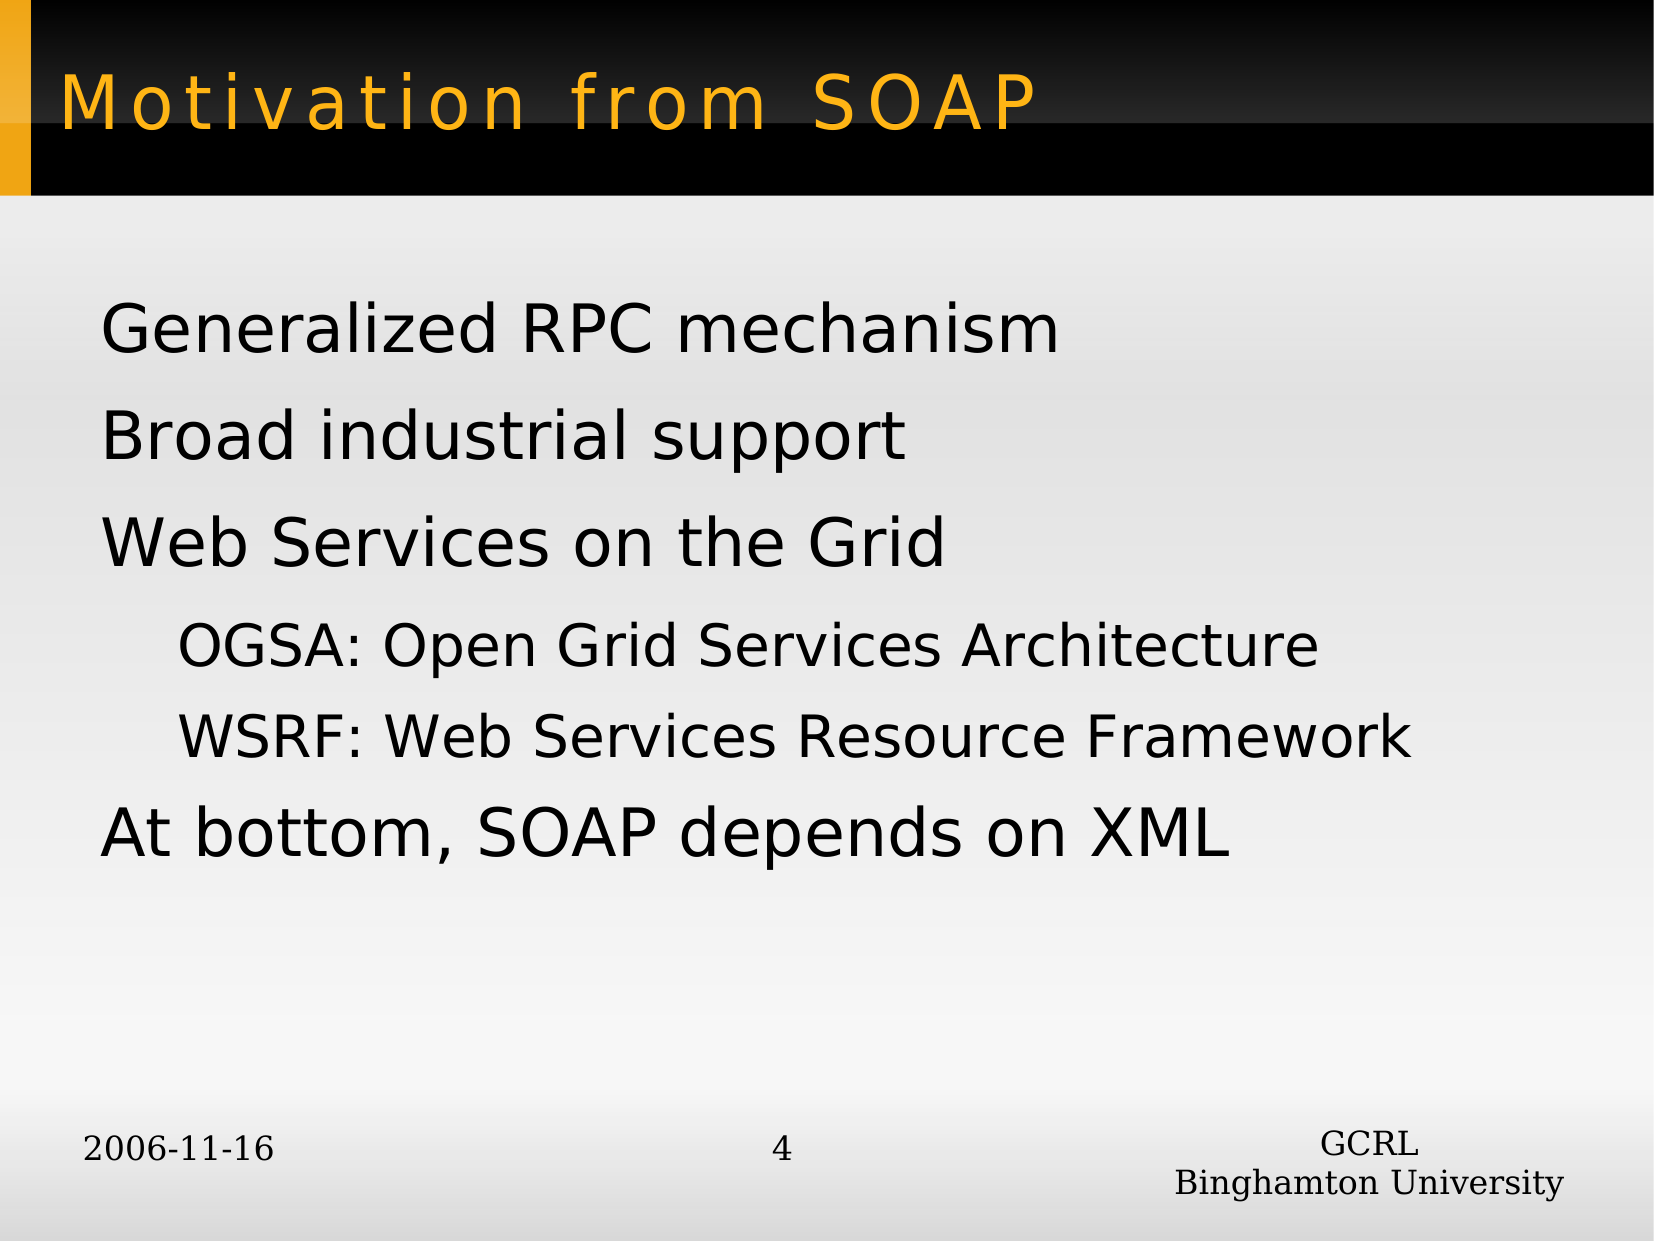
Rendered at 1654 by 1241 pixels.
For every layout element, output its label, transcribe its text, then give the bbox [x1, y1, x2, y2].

picture [0, 0, 1654, 1241]
title Motivation from SOAP [59, 36, 1351, 171]
list Generalized RPC mechanism Broad industrial support Web Services on the Grid OGSA: Open Grid Services Architecture WSRF: Web Services Resource Framework At bottom, SOAP depends on XML [82, 290, 1571, 1109]
